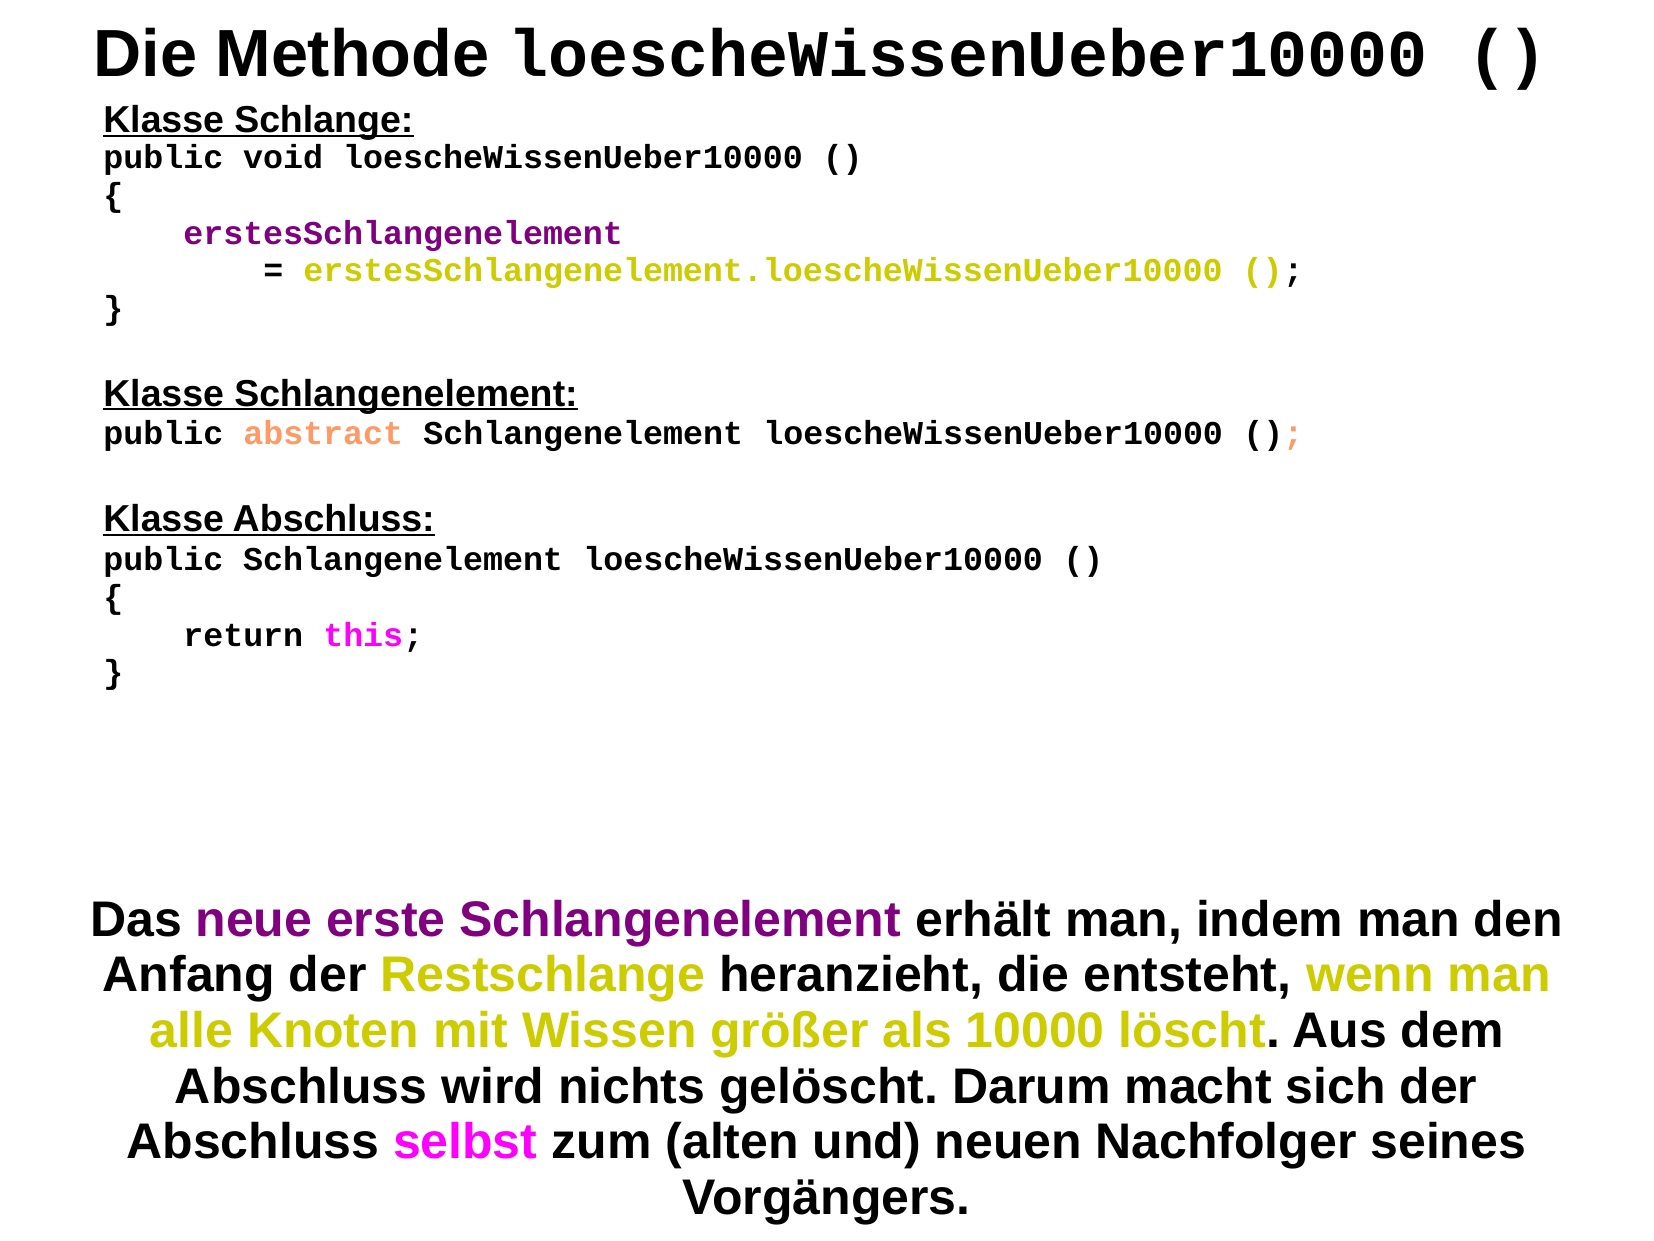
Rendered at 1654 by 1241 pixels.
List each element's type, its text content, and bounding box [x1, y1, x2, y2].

title Die Methode loescheWissenUeber10000 () [76, 11, 1565, 101]
text_box Klasse Schlange: public void loescheWissenUeber10000 () { erstesSchlangenelement = erstesSchlangenelement.loescheWissenUeber10000 (); } Klasse Schlangenelement: public abstract Schlangenelement loescheWissenUeber10000 (); Klasse Abschluss: public Schlangenelement loescheWissenUeber10000 () { return this; } [88, 91, 1625, 702]
text_box Das neue erste Schlangenelement erhält man, indem man den Anfang der Restschlange heranzieht, die entsteht, wenn man alle Knoten mit Wissen größer als 10000 löscht. Aus dem Abschluss wird nichts gelöscht. Darum macht sich der Abschluss selbst zum (alten und) neuen Nachfolger seines Vorgängers. [59, 883, 1595, 1241]
